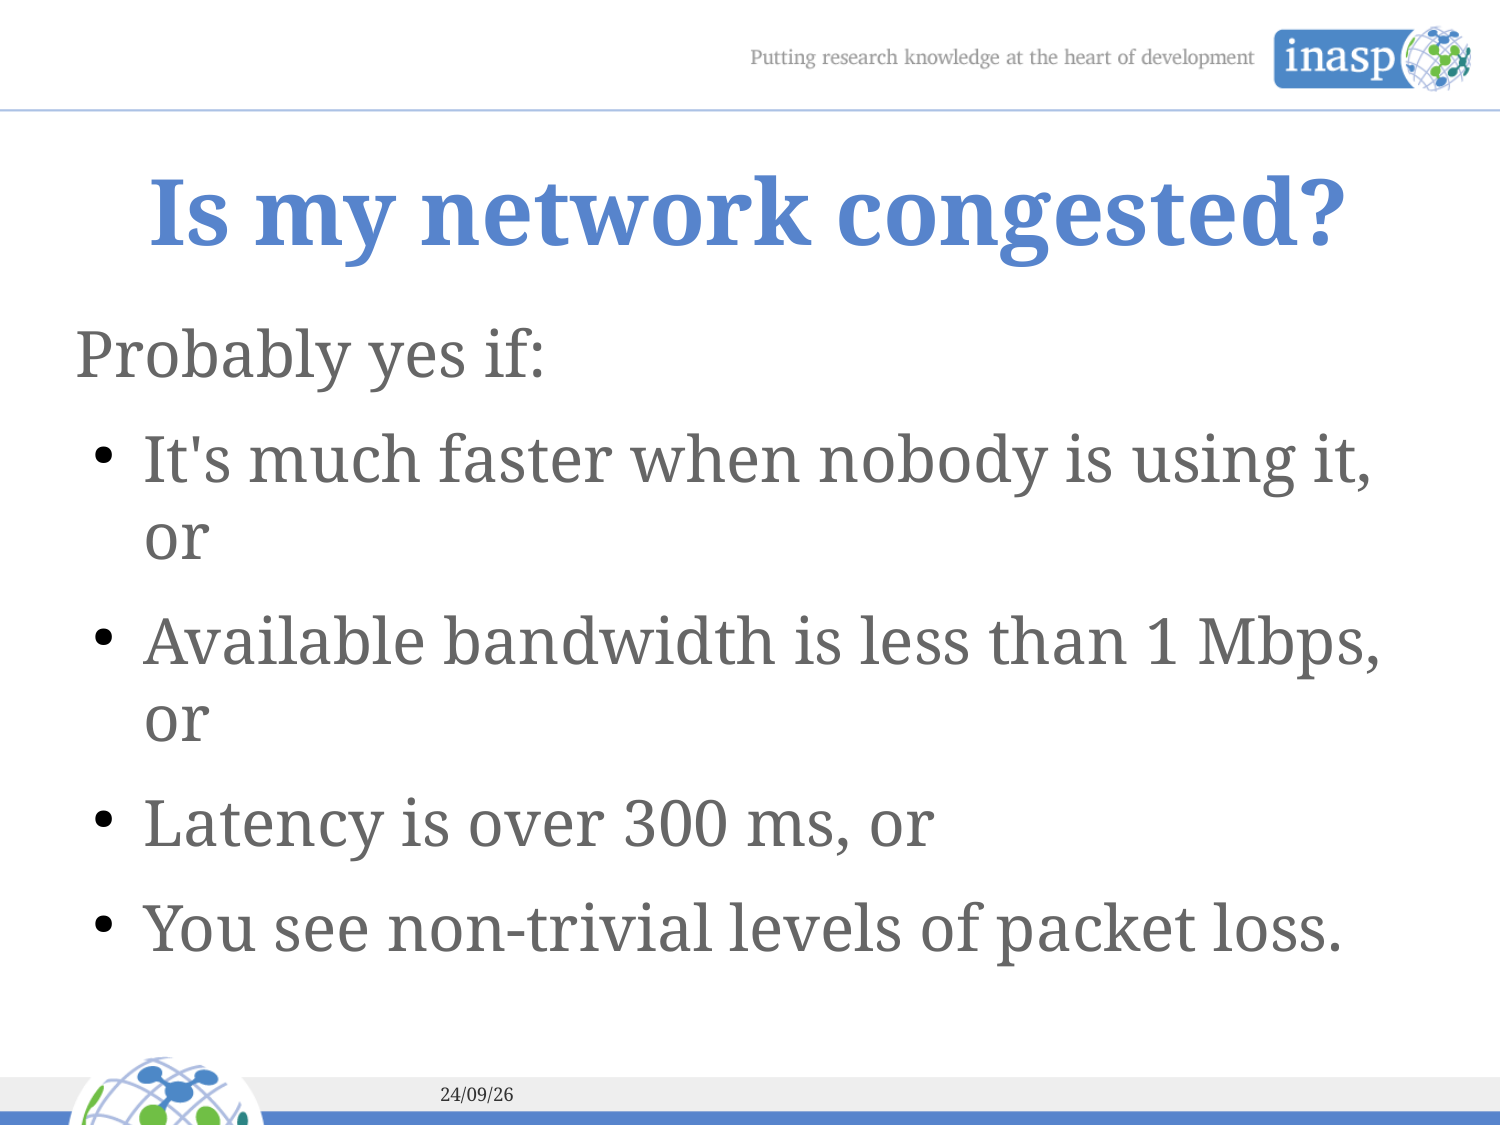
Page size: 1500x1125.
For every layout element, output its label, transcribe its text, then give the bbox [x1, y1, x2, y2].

picture [0, 0, 1500, 1125]
list Probably yes if: It's much faster when nobody is using it, or Available bandwidth is less than 1 Mbps, or Latency is over 300 ms, or You see non-trivial levels of packet loss. [75, 313, 1426, 967]
title Is my network congested? [75, 129, 1426, 313]
